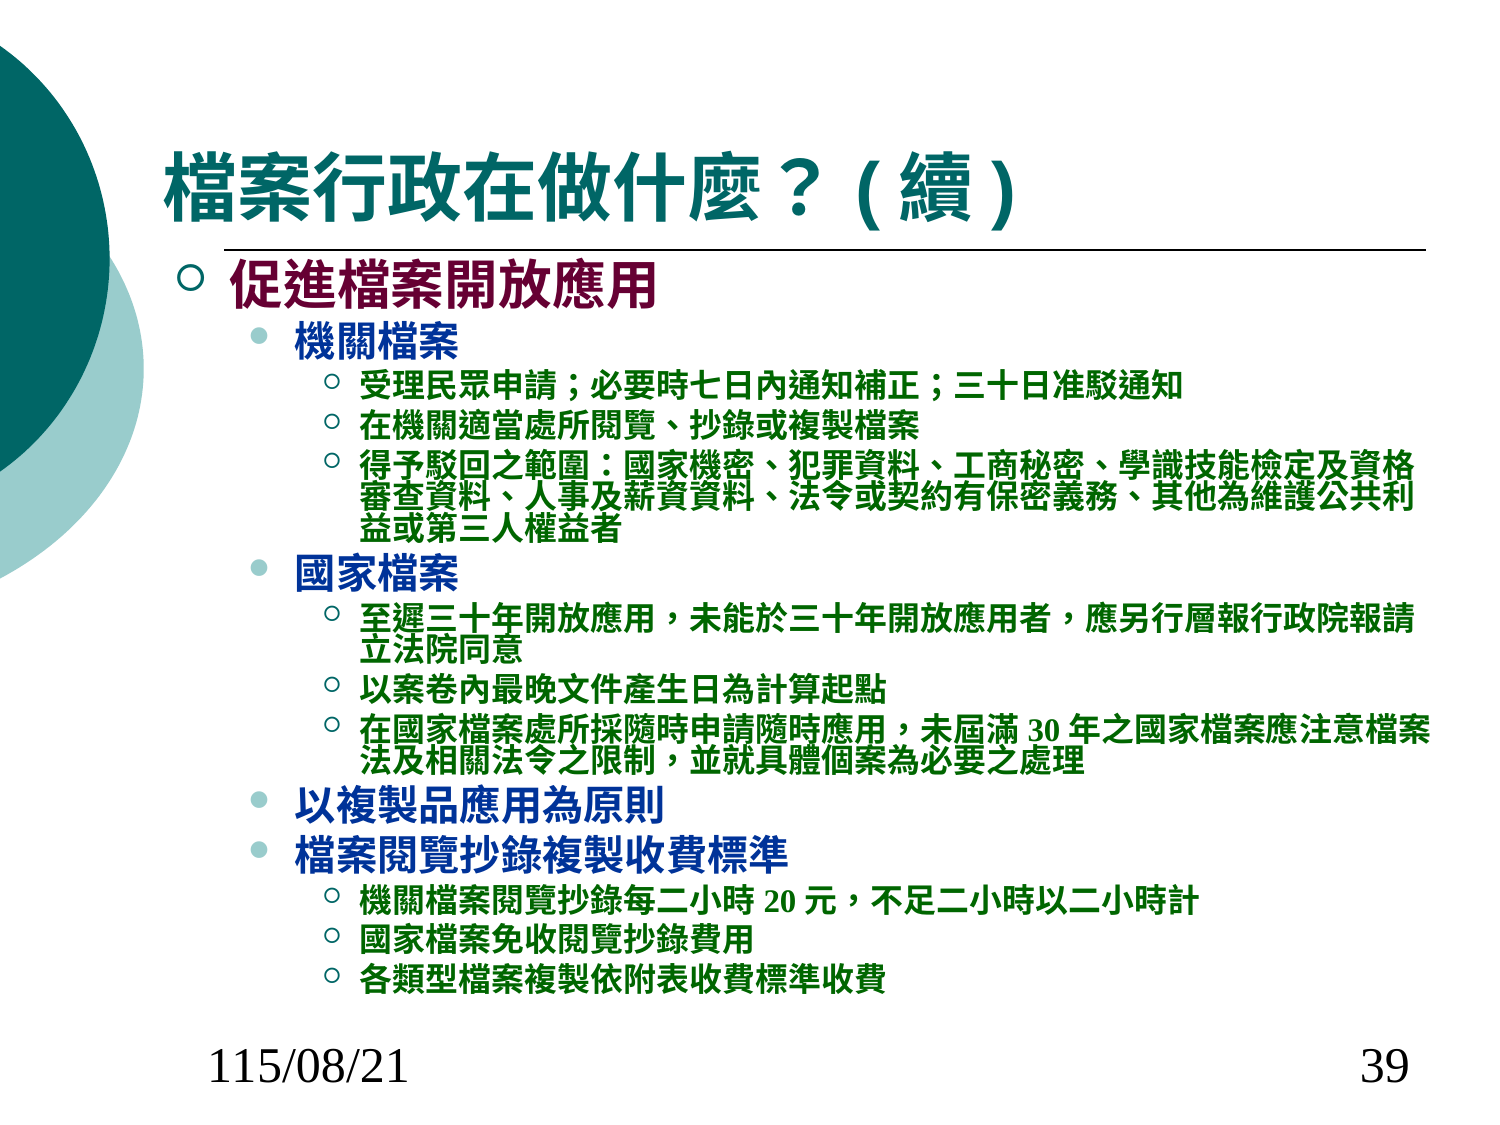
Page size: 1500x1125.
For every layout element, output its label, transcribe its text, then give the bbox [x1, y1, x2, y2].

title 檔案行政在做什麼？(續) [147, 125, 1423, 238]
list 促進檔案開放應用 機關檔案 受理民眾申請；必要時七日內通知補正；三十日准駁通知 在機關適當處所閱覽、抄錄或複製檔案 得予駁回之範圍：國家機密、犯罪資料、工商秘密、學識技能檢定及資格審查資料、人事及薪資資料、法令或契約有保密義務、其他為維護公共利益或第三人權益者 國家檔案 至遲三十年開放應用，未能於三十年開放應用者，應另行層報行政院報請立法院同意 以案卷內最晚文件產生日為計算起點 在國家檔案處所採隨時申請隨時應用，未屆滿30年之國家檔案應注意檔案法及相關法令之限制，並就具體個案為必要之處理 以複製品應用為原則 檔案閱覽抄錄複製收費標準 機關檔案閱覽抄錄每二小時20元，不足二小時以二小時計 國家檔案免收閱覽抄錄費用 各類型檔案複製依附表收費標準收費 [159, 255, 1459, 1012]
